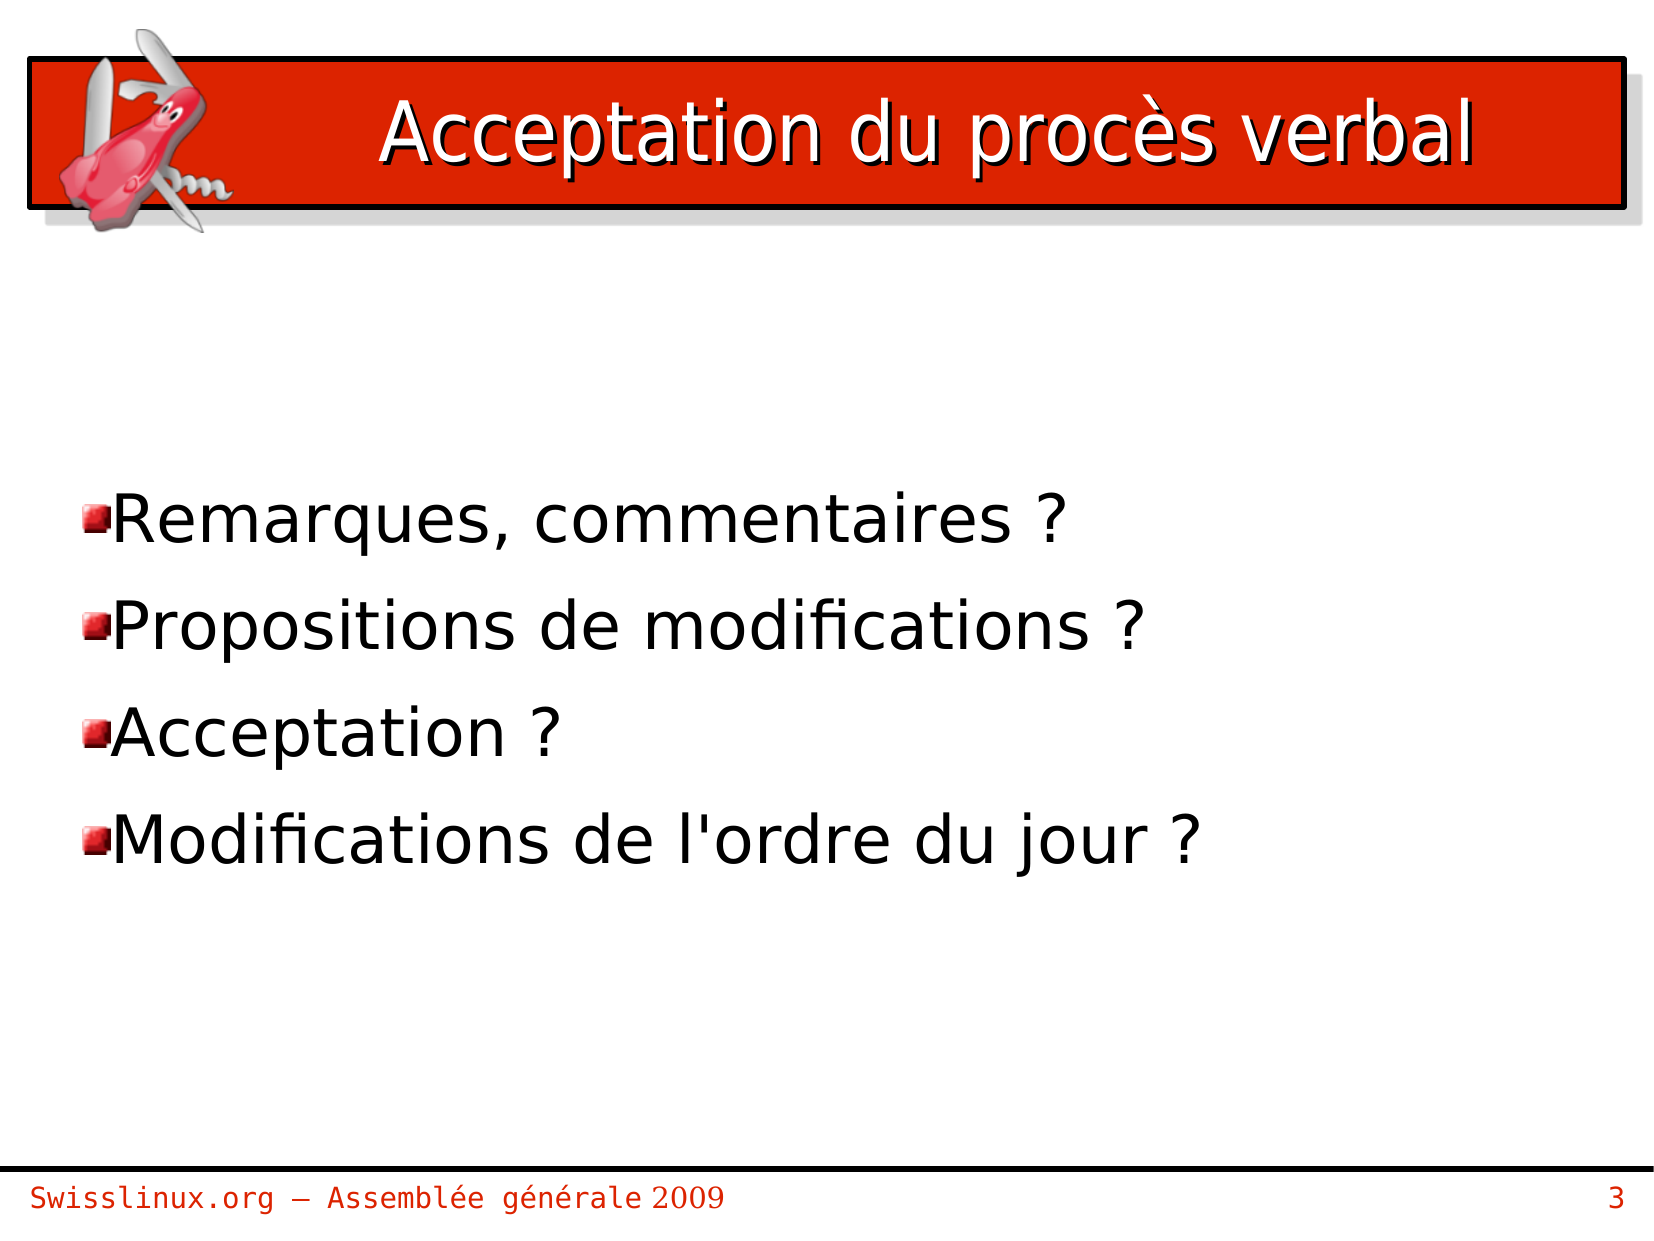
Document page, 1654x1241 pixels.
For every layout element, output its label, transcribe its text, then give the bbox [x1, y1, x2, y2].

picture [59, 29, 234, 233]
list Remarques, commentaires ? Propositions de modifications ? Acceptation ? Modifications de l'ordre du jour ? [82, 265, 1571, 1094]
title Acceptation du procès verbal [259, 84, 1595, 182]
